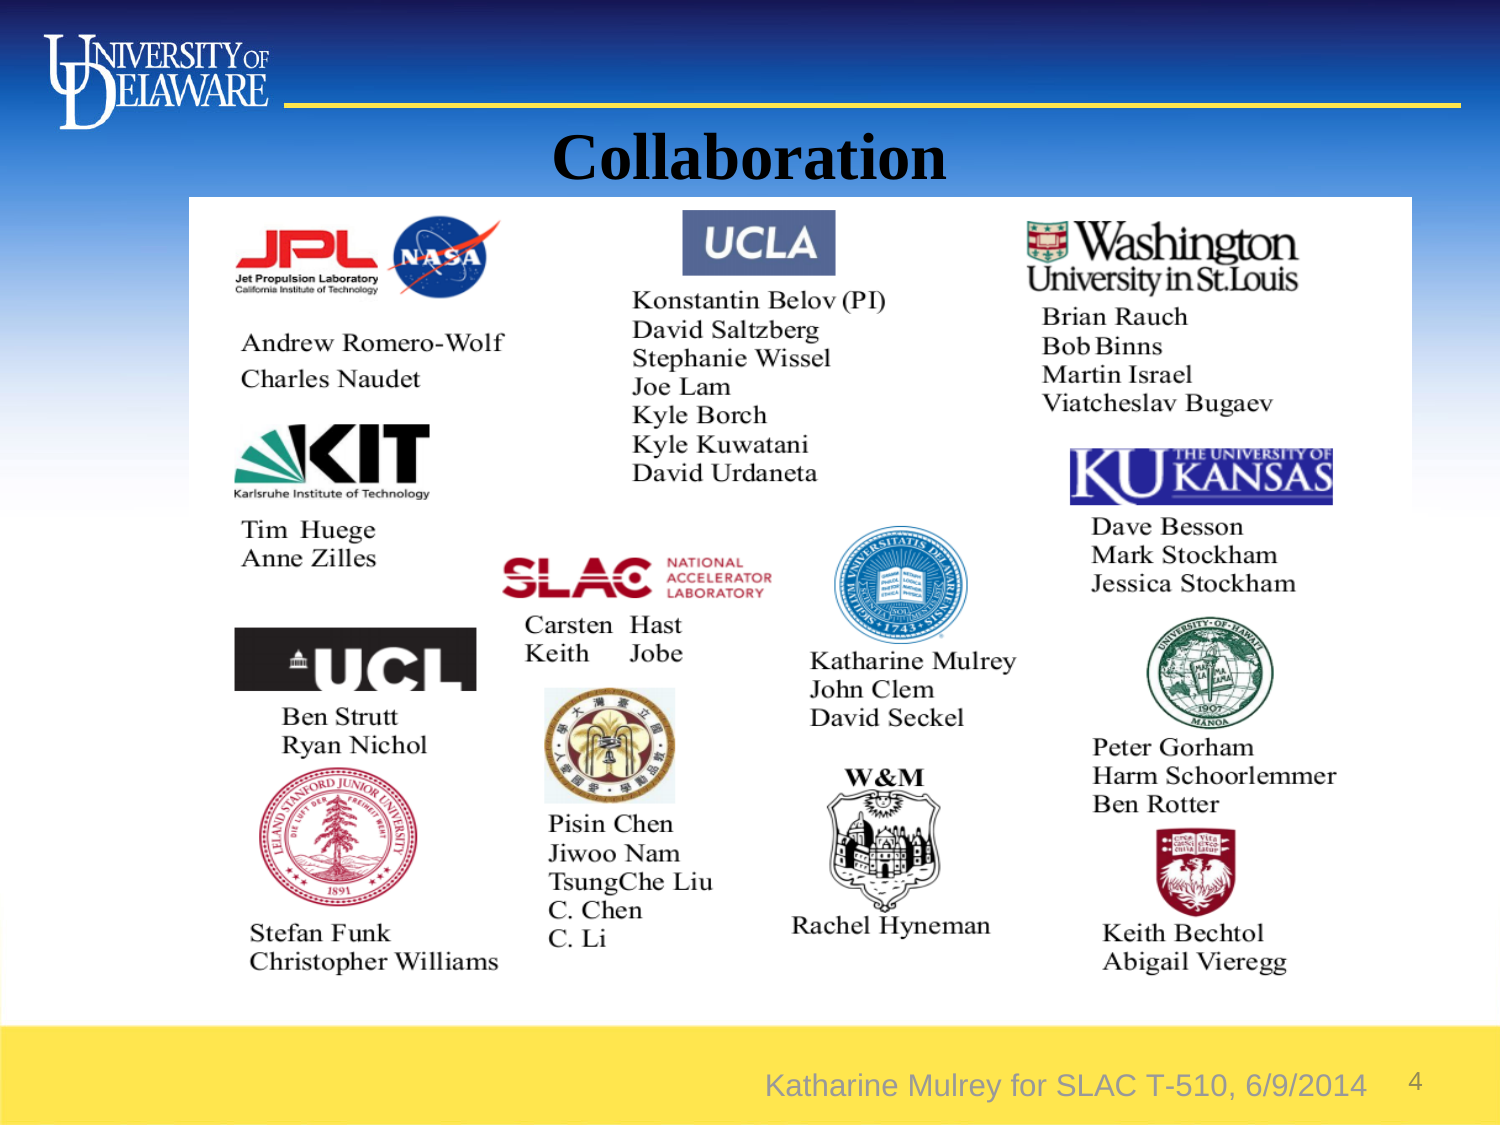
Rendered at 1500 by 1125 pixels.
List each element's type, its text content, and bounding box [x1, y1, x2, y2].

picture [0, 0, 1500, 1125]
text_box Katharine Mulrey for SLAC T-510, 6/9/2014 [750, 1057, 1471, 1111]
text_box Collaboration [5, 41, 1494, 265]
text_box [854, 681, 899, 757]
